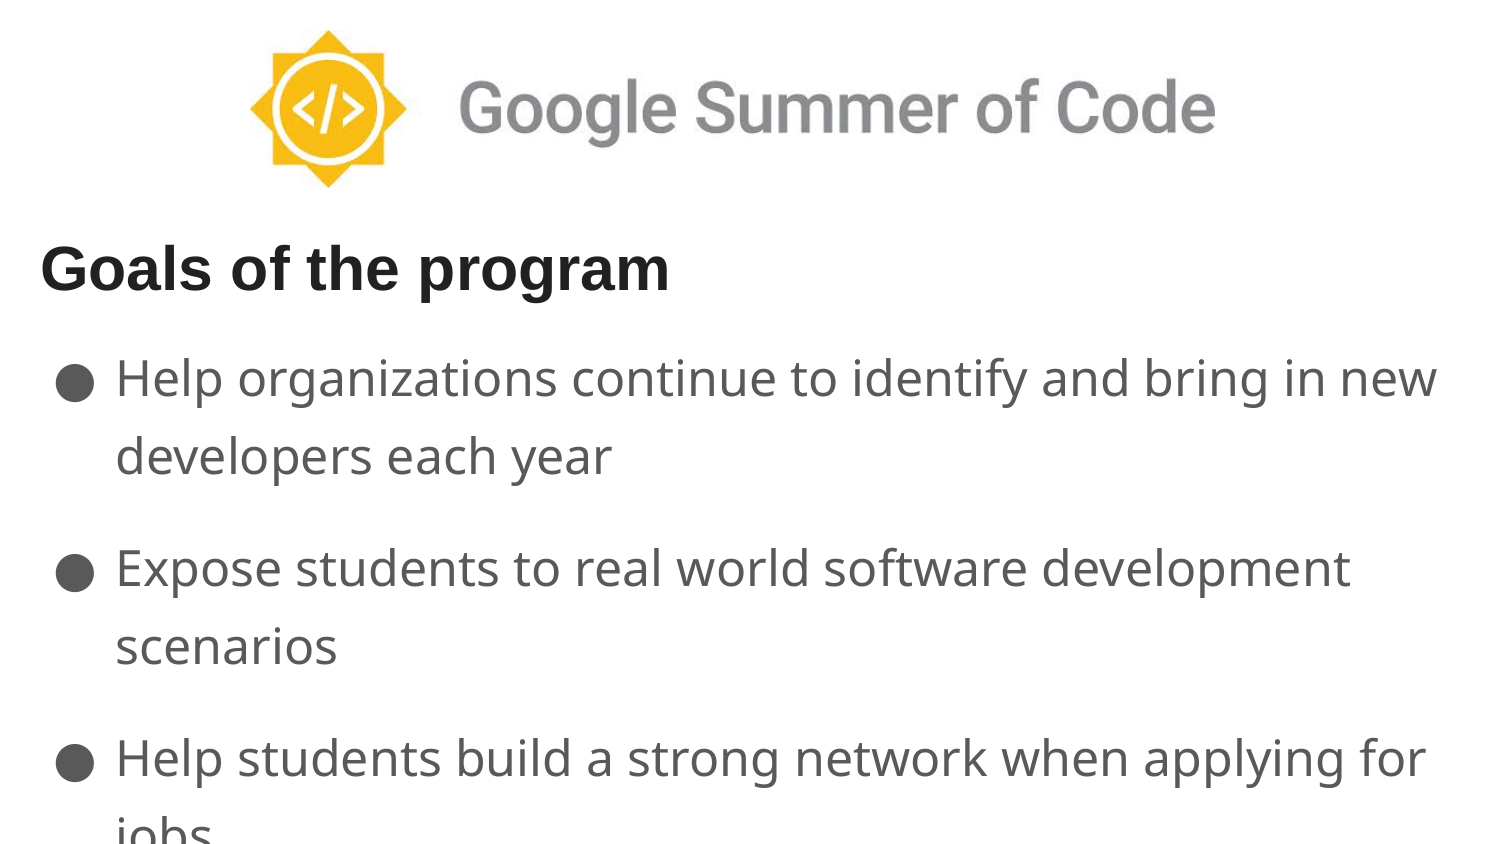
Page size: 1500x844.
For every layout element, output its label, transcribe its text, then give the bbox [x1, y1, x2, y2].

text_box Goals of the program Help organizations continue to identify and bring in new developers each year Expose students to real world software development scenarios Help students build a strong network when applying for jobs Community of dedicated developers [25, 215, 1500, 835]
picture [250, 30, 1232, 188]
